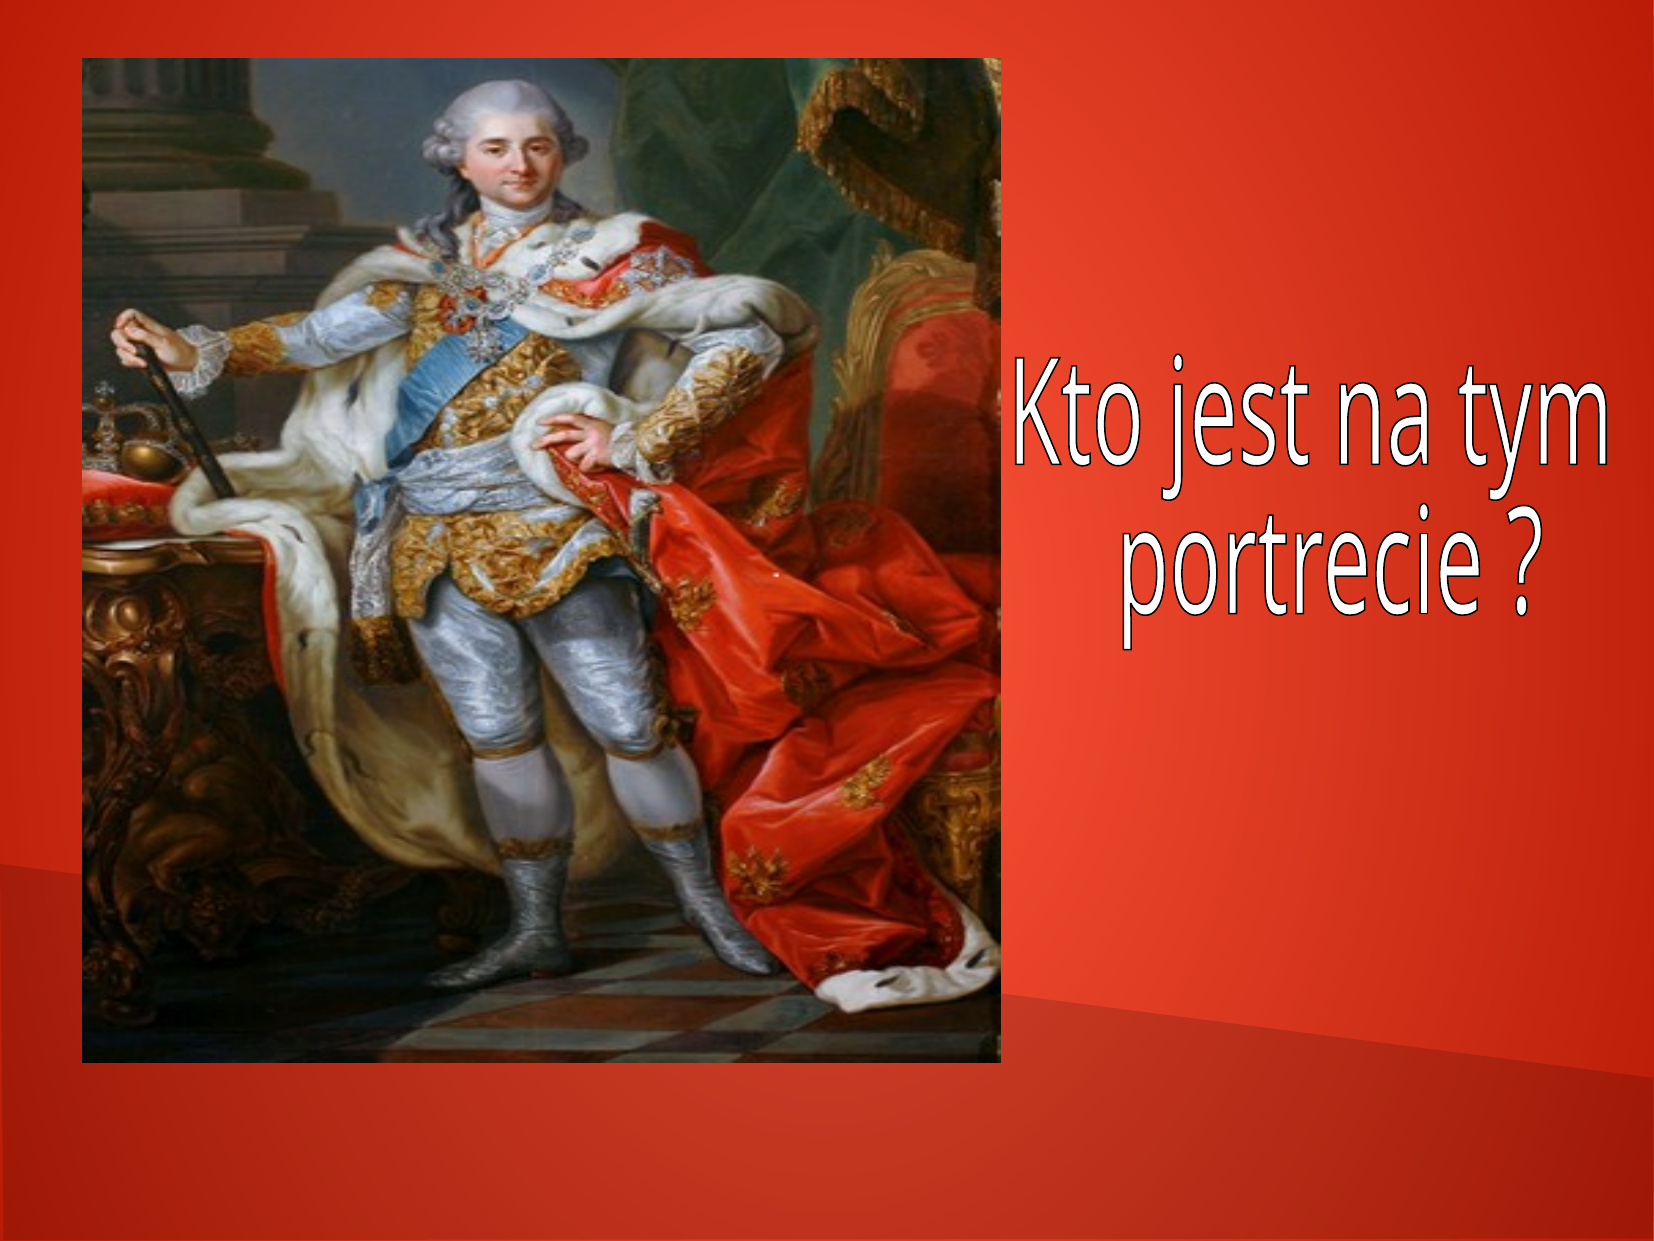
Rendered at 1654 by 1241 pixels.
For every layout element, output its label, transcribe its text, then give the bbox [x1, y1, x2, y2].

text_box Kto jest na tym portrecie ? [1488, 384, 1533, 501]
text_box Kto jest na tym portrecie ? [1258, 515, 1287, 616]
text_box Kto jest na tym portrecie ? [1096, 382, 1140, 466]
text_box Kto jest na tym portrecie ? [1193, 382, 1234, 466]
picture [82, 58, 1001, 1063]
text_box Kto jest na tym portrecie ? [1390, 382, 1428, 466]
text_box Kto jest na tym portrecie ? [1295, 532, 1323, 614]
text_box Kto jest na tym portrecie ? [1015, 357, 1061, 465]
text_box Kto jest na tym portrecie ? [1062, 365, 1091, 466]
text_box Kto jest na tym portrecie ? [1539, 382, 1607, 465]
text_box Kto jest na tym portrecie ? [1507, 505, 1542, 584]
text_box Kto jest na tym portrecie ? [1280, 365, 1309, 466]
text_box Kto jest na tym portrecie ? [1340, 382, 1380, 465]
text_box Kto jest na tym portrecie ? [1419, 533, 1428, 614]
text_box Kto jest na tym portrecie ? [1174, 532, 1217, 616]
text_box Kto jest na tym portrecie ? [1439, 532, 1480, 616]
text_box Kto jest na tym portrecie ? [1375, 532, 1410, 616]
text_box Kto jest na tym portrecie ? [1228, 532, 1256, 614]
text_box Kto jest na tym portrecie ? [1162, 384, 1182, 501]
text_box Kto jest na tym portrecie ? [1242, 382, 1276, 466]
text_box Kto jest na tym portrecie ? [1327, 532, 1367, 616]
text_box Kto jest na tym portrecie ? [1123, 532, 1165, 650]
text_box Kto jest na tym portrecie ? [1458, 365, 1487, 466]
